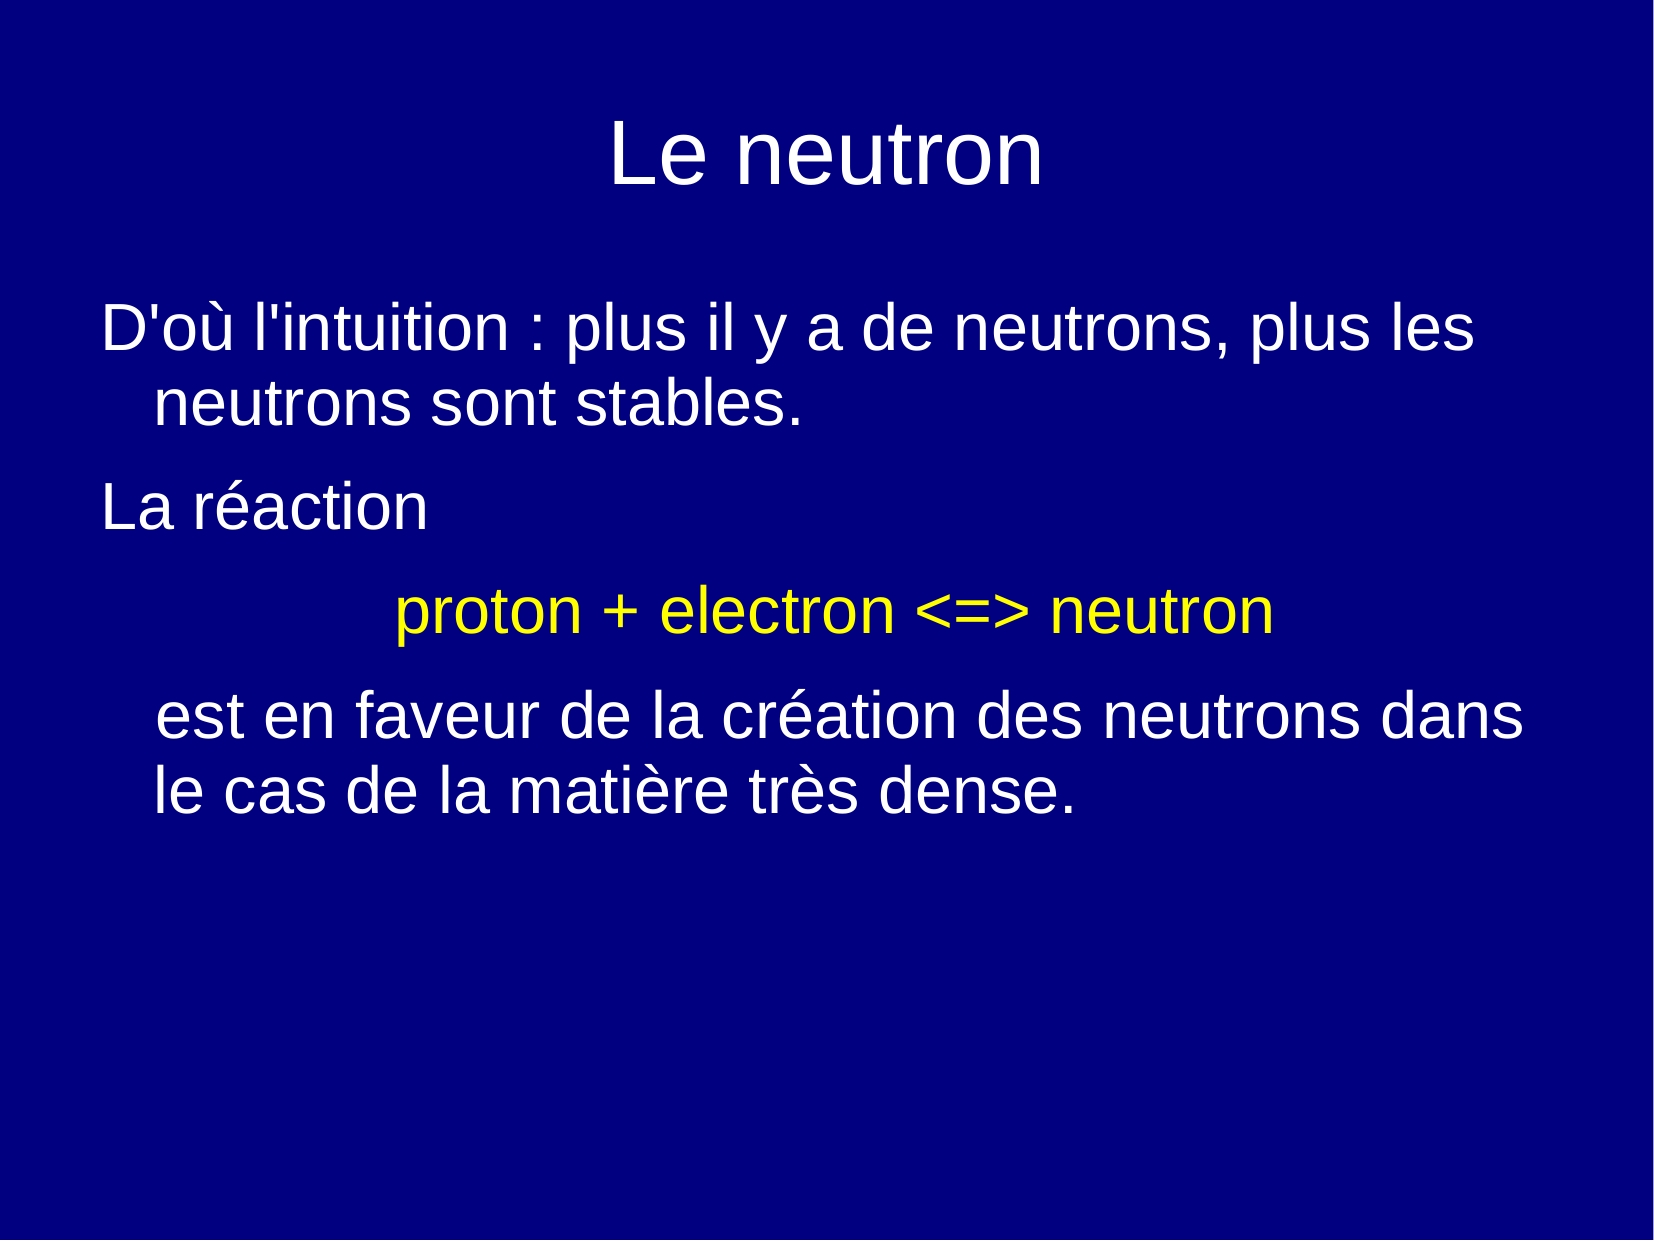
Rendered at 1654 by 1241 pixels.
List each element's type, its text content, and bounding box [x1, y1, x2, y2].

title Le neutron [82, 49, 1571, 257]
list D'où l'intuition : plus il y a de neutrons, plus les neutrons sont stables. La réaction proton + electron <=> neutron est en faveur de la création des neutrons dans le cas de la matière très dense. [82, 290, 1571, 1109]
